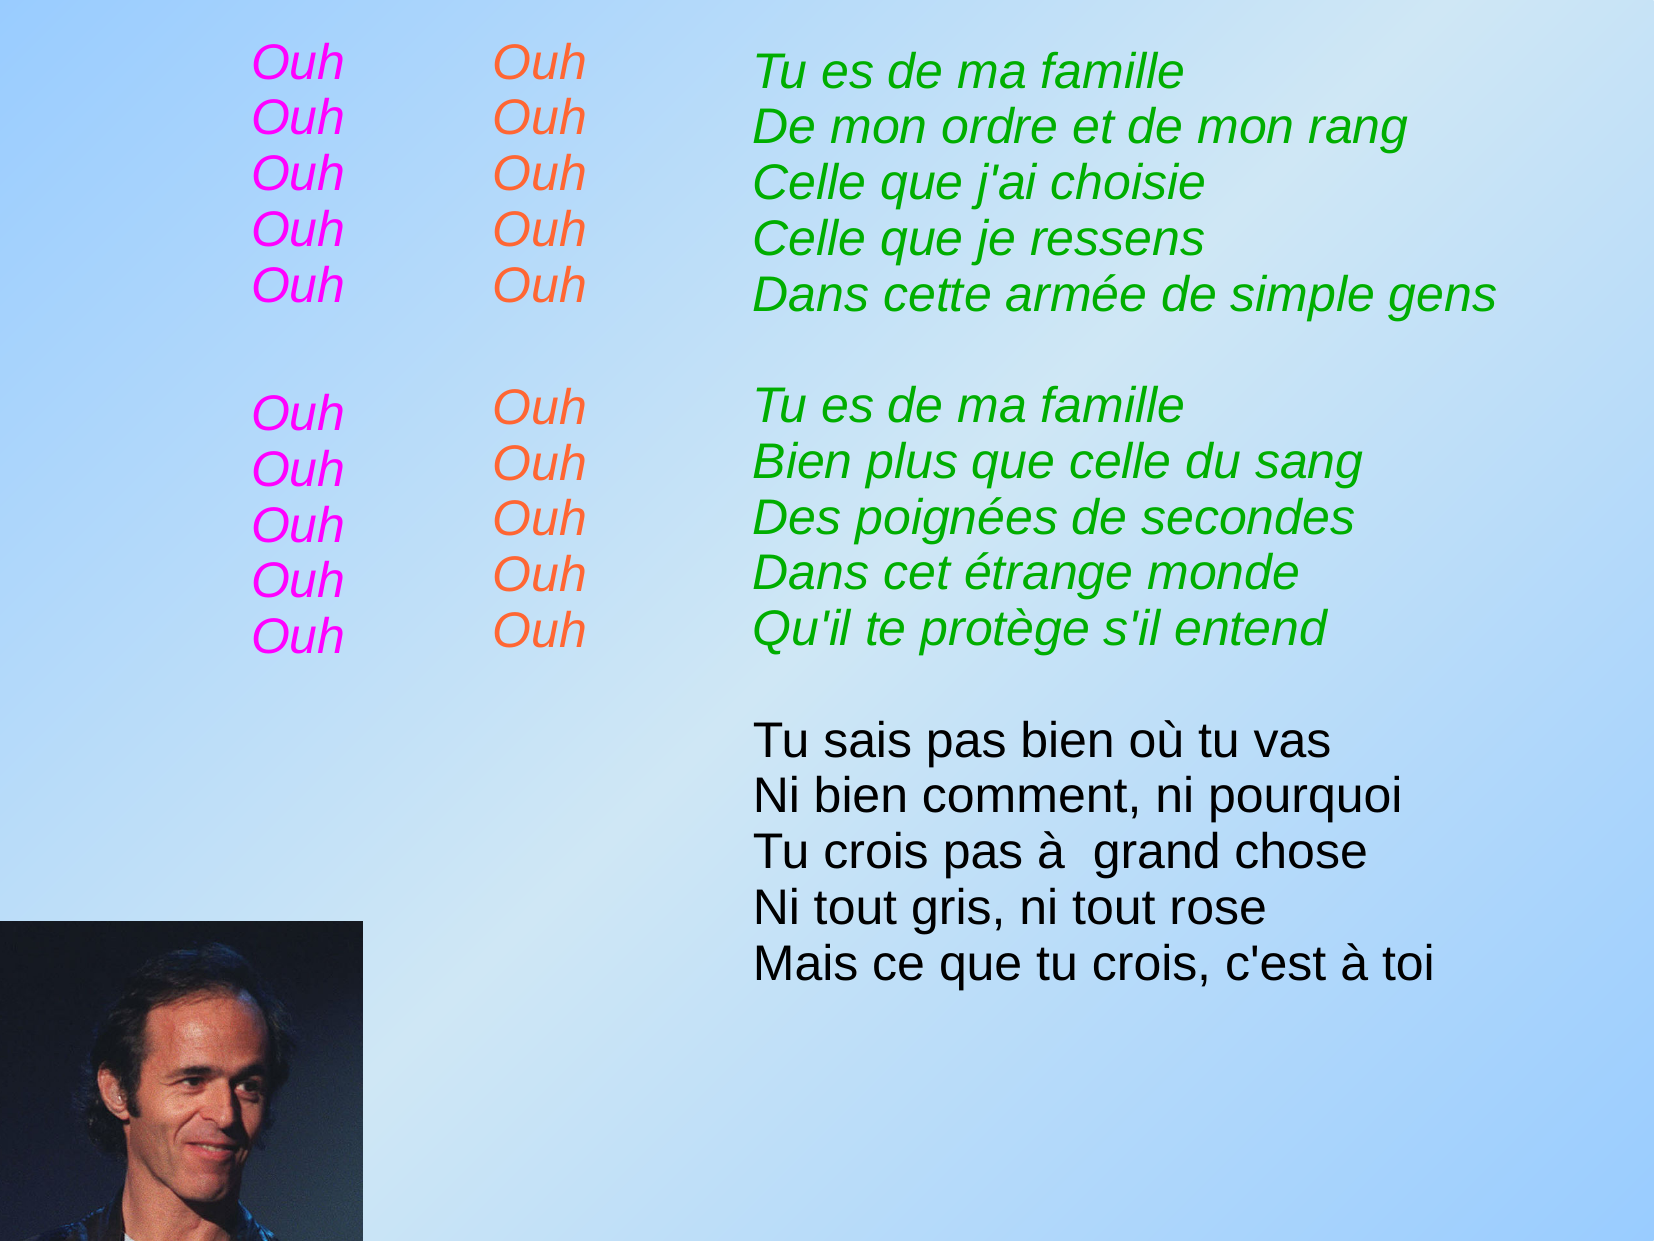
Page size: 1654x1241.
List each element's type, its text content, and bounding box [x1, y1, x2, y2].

text_box Ouh Ouh Ouh Ouh Ouh [478, 26, 603, 319]
text_box Tu es de ma famille De mon ordre et de mon rang Celle que j'ai choisie Celle que je ressens Dans cette armée de simple gens Tu es de ma famille Bien plus que celle du sang Des poignées de secondes Dans cet étrange monde Qu'il te protège s'il entend Tu sais pas bien où tu vas Ni bien comment, ni pourquoi Tu crois pas à grand chose Ni tout gris, ni tout rose Mais ce que tu crois, c'est à toi [738, 35, 1654, 1052]
text_box Ouh Ouh Ouh Ouh Ouh [478, 371, 603, 674]
text_box Ouh Ouh Ouh Ouh Ouh [236, 377, 416, 671]
text_box Ouh Ouh Ouh Ouh Ouh [236, 26, 449, 319]
picture [0, 921, 363, 1241]
